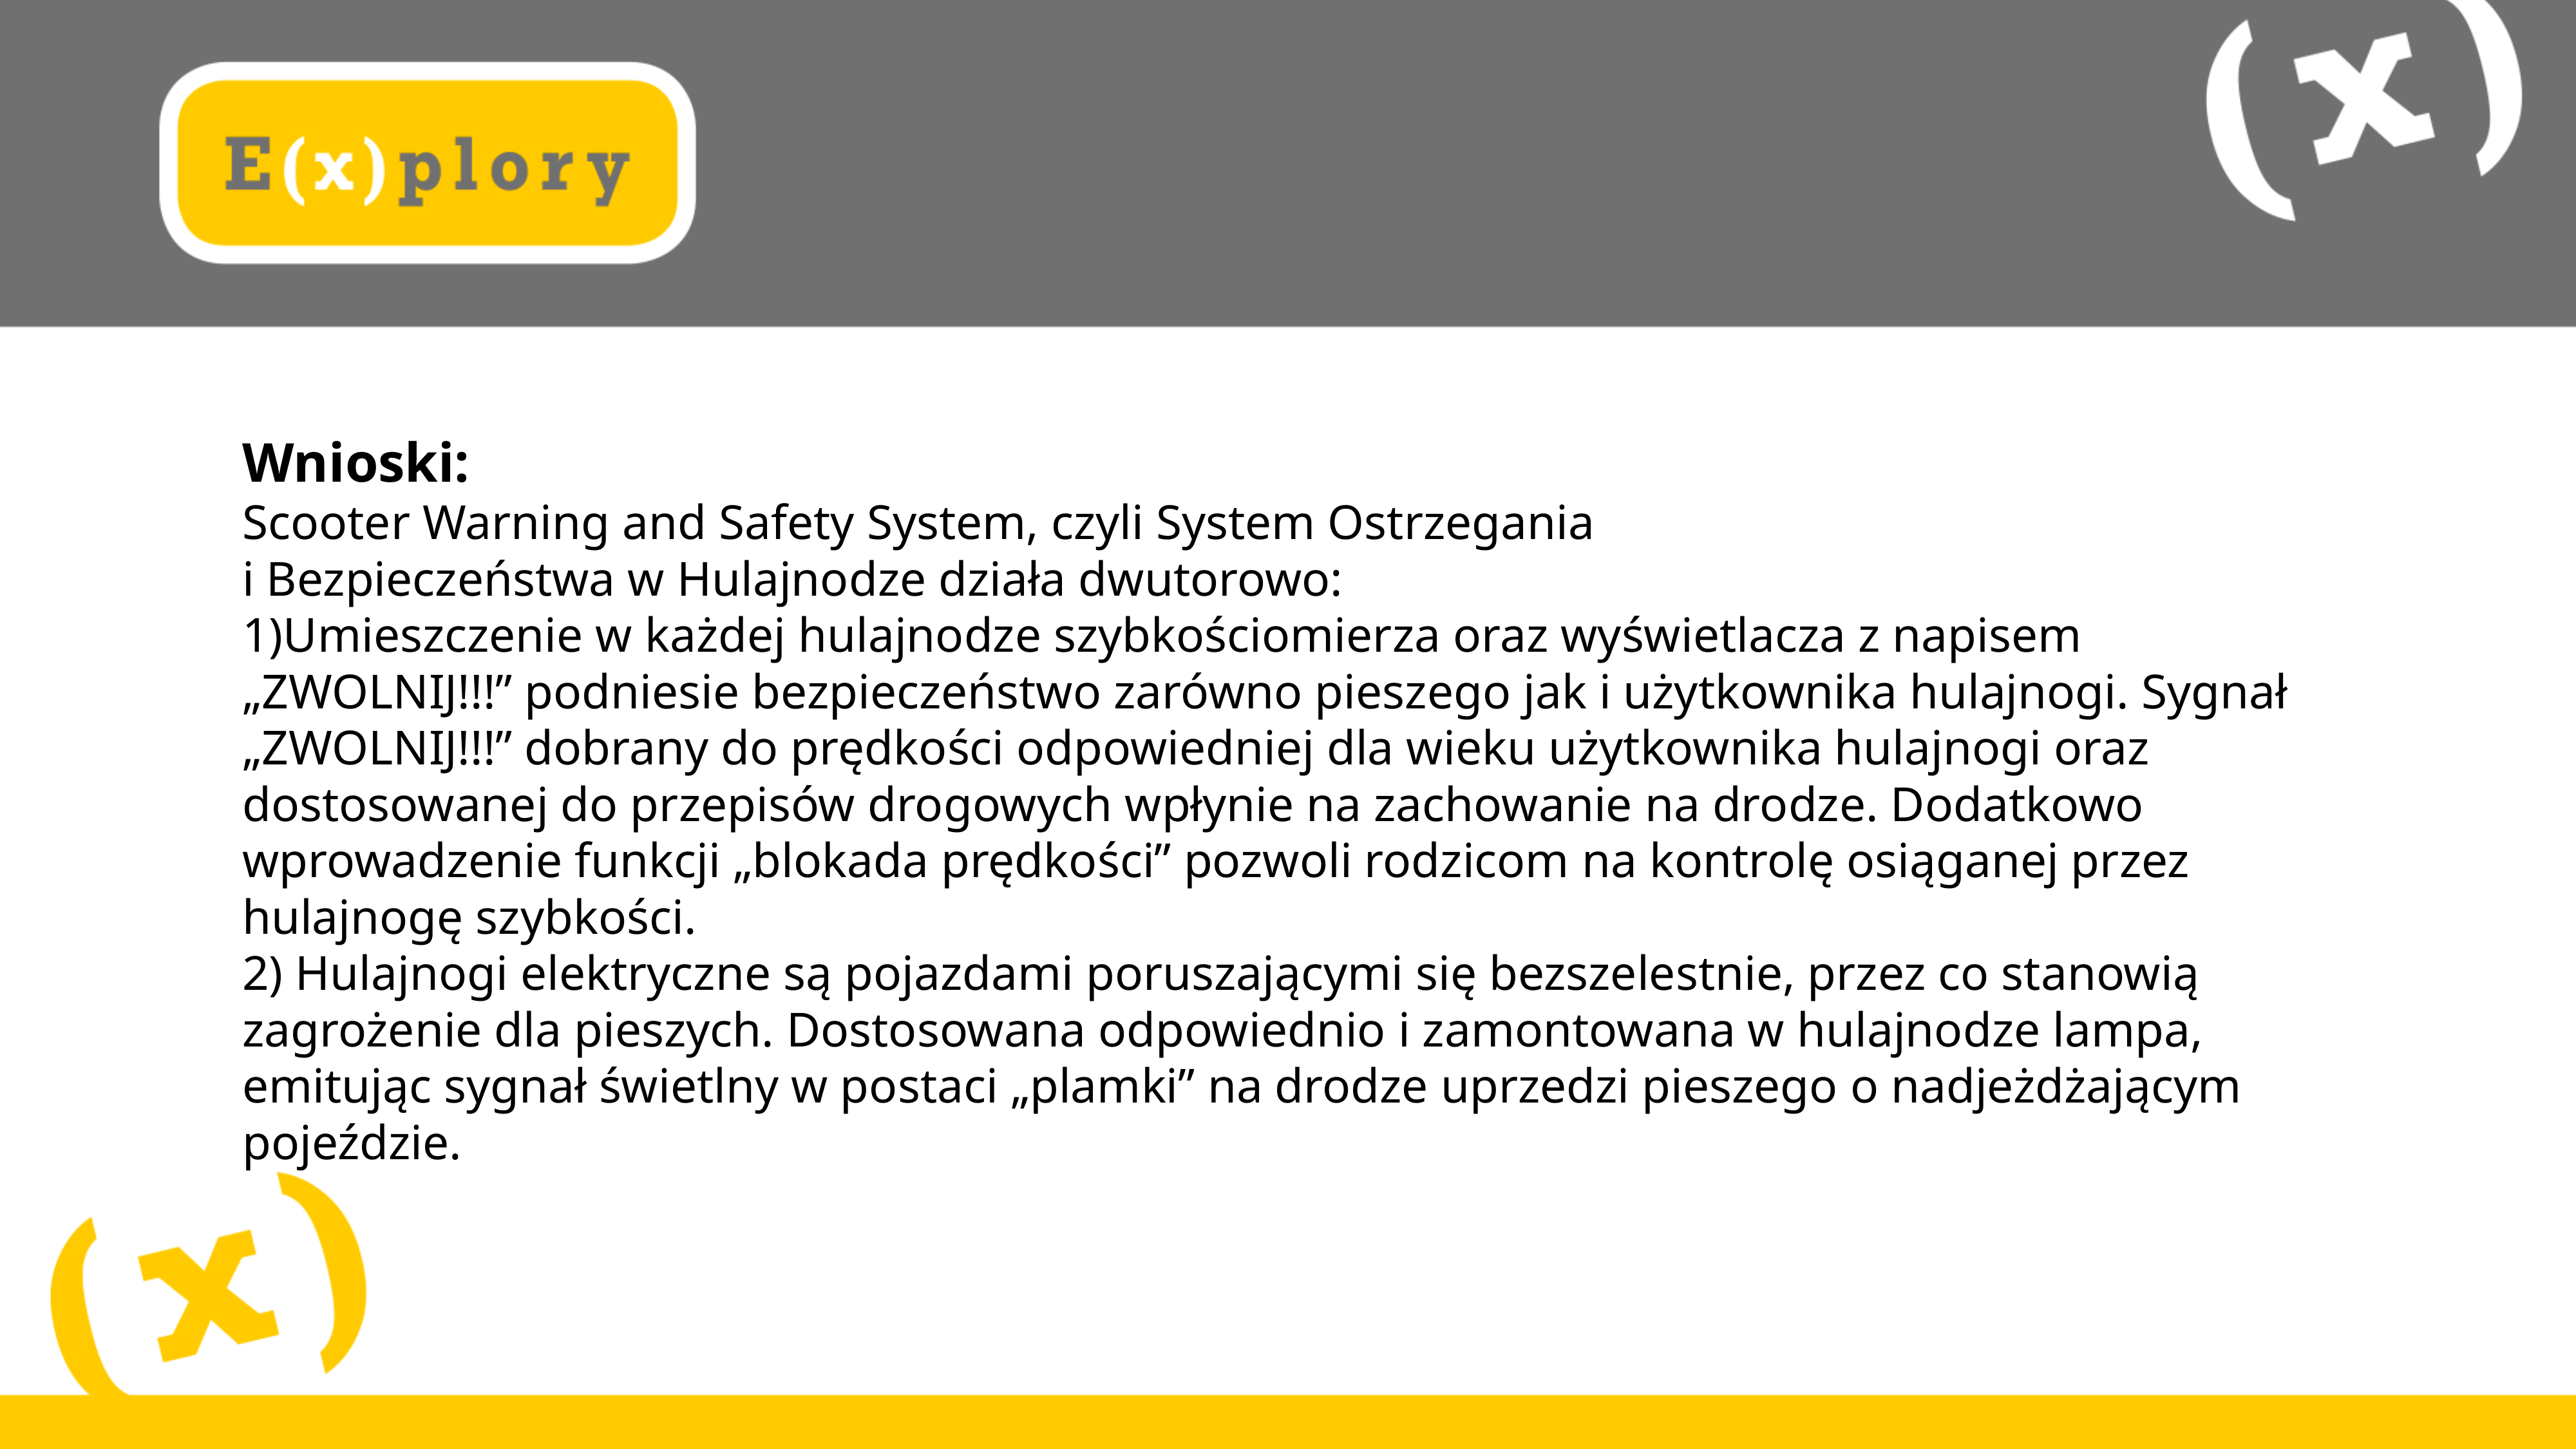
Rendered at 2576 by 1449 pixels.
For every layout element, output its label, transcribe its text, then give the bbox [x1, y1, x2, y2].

text_box Wnioski: Scooter Warning and Safety System, czyli System Ostrzegania i Bezpieczeństwa w Hulajnodze działa dwutorowo: 1)Umieszczenie w każdej hulajnodze szybkościomierza oraz wyświetlacza z napisem „ZWOLNIJ!!!” podniesie bezpieczeństwo zarówno pieszego jak i użytkownika hulajnogi. Sygnał „ZWOLNIJ!!!” dobrany do prędkości odpowiedniej dla wieku użytkownika hulajnogi oraz dostosowanej do przepisów drogowych wpłynie na zachowanie na drodze. Dodatkowo wprowadzenie funkcji „blokada prędkości” pozwoli rodzicom na kontrolę osiąganej przez hulajnogę szybkości. 2) Hulajnogi elektryczne są pojazdami poruszającymi się bezszelestnie, przez co stanowią zagrożenie dla pieszych. Dostosowana odpowiednio i zamontowana w hulajnodze lampa, emitując sygnał świetlny w postaci „plamki” na drodze uprzedzi pieszego o nadjeżdżającym pojeździe. [232, 418, 2344, 1202]
picture [0, 0, 2576, 1449]
